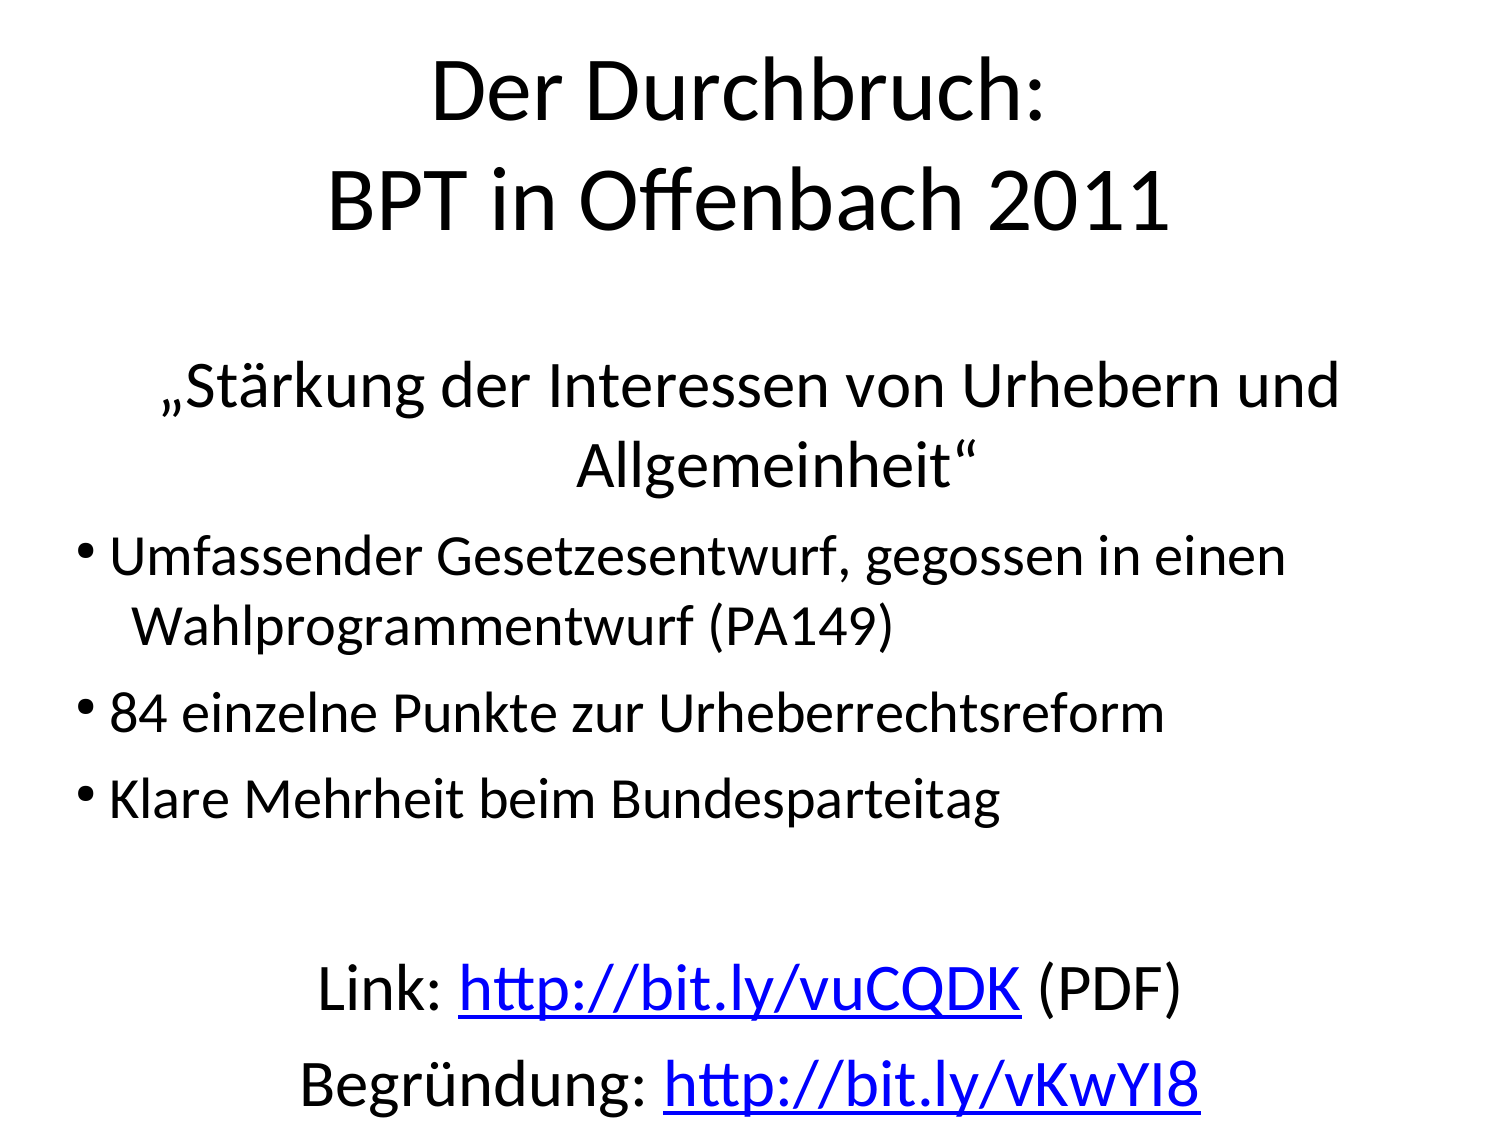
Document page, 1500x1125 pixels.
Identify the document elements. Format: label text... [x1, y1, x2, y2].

title Der Durchbruch: BPT in Offenbach 2011 [75, 21, 1426, 147]
subtitle „Stärkung der Interessen von Urhebern und Allgemeinheit“ Umfassender Gesetzesentwurf, gegossen in einen Wahlprogrammentwurf (PA149) 84 einzelne Punkte zur Urheberrechtsreform Klare Mehrheit beim Bundesparteitag Link: http://bit.ly/vuCQDK (PDF) Begründung: http://bit.ly/vKwYI8 [75, 147, 1426, 1121]
